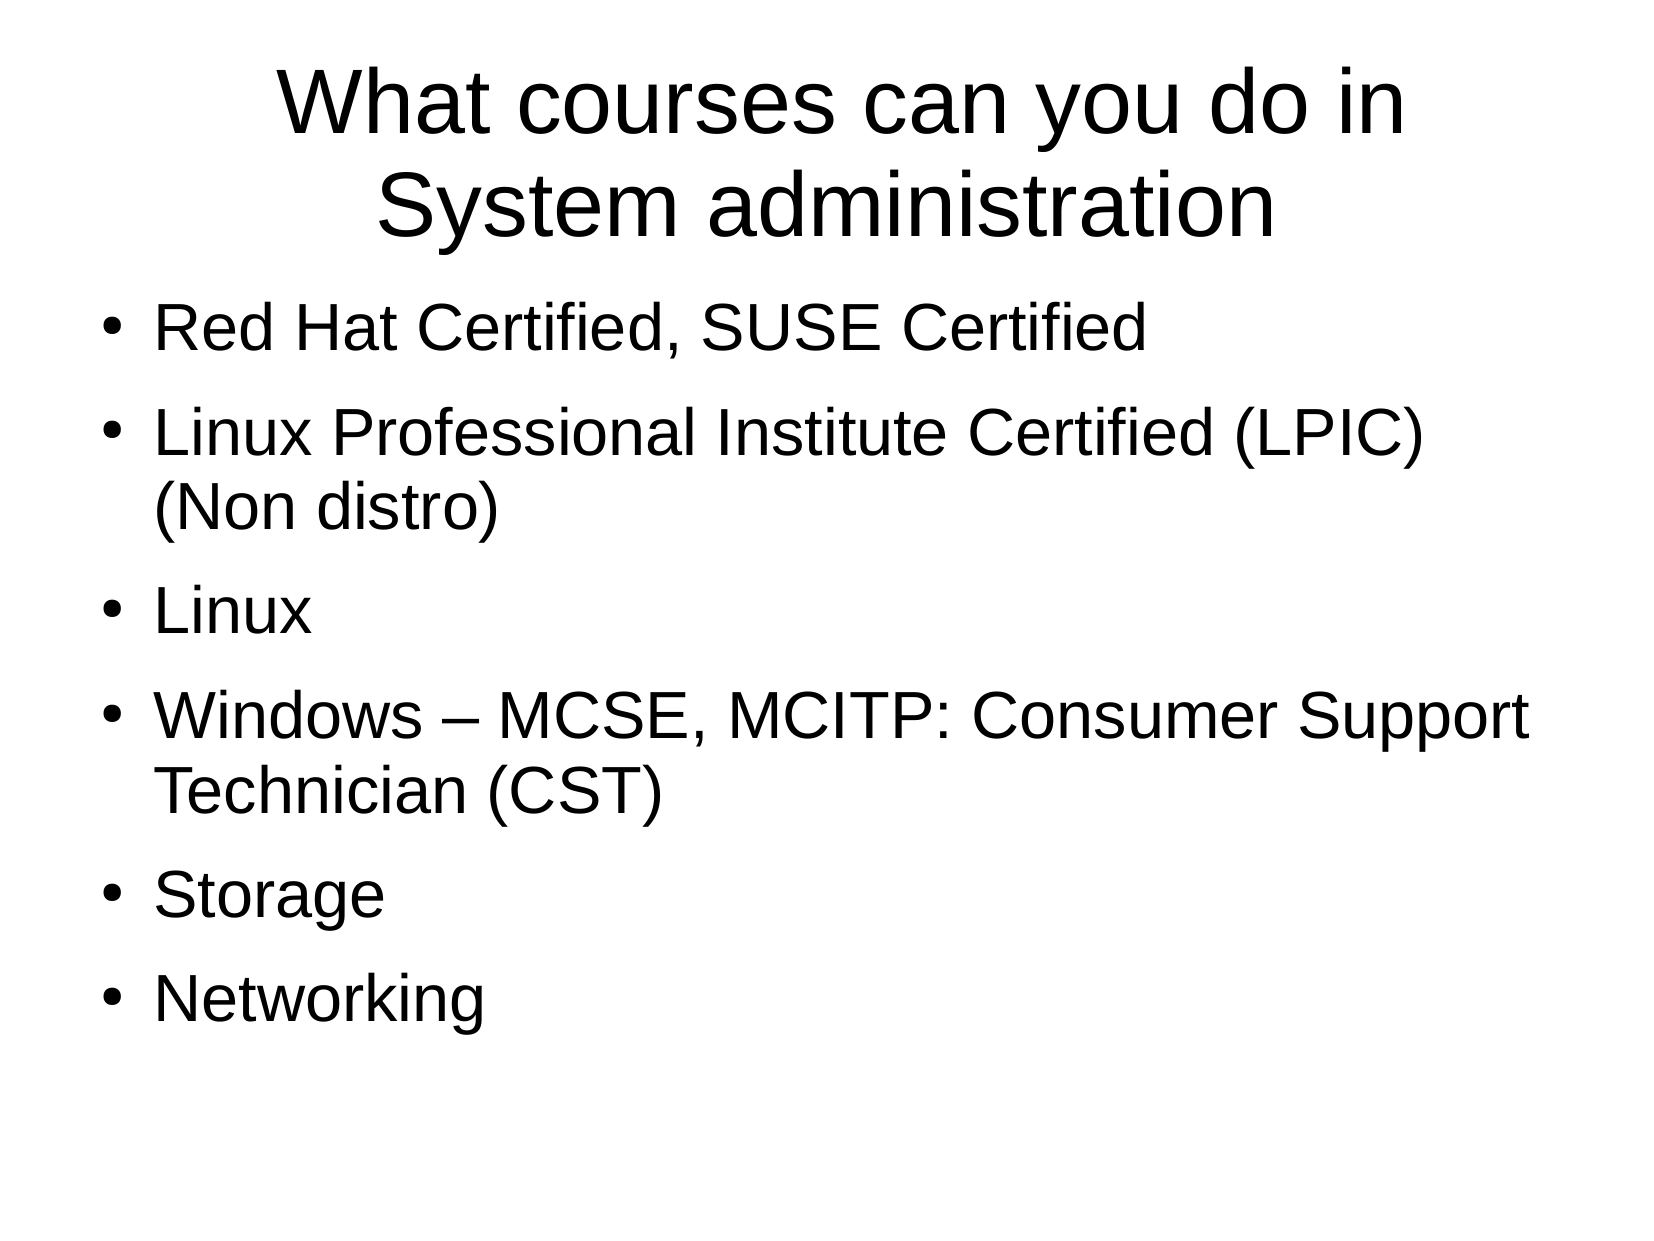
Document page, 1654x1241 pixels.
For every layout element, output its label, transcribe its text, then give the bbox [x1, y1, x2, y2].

title What courses can you do in System administration [82, 39, 1571, 267]
list Red Hat Certified, SUSE Certified Linux Professional Institute Certified (LPIC) (Non distro) Linux Windows – MCSE, MCITP: Consumer Support Technician (CST) Storage Networking [82, 290, 1571, 1109]
